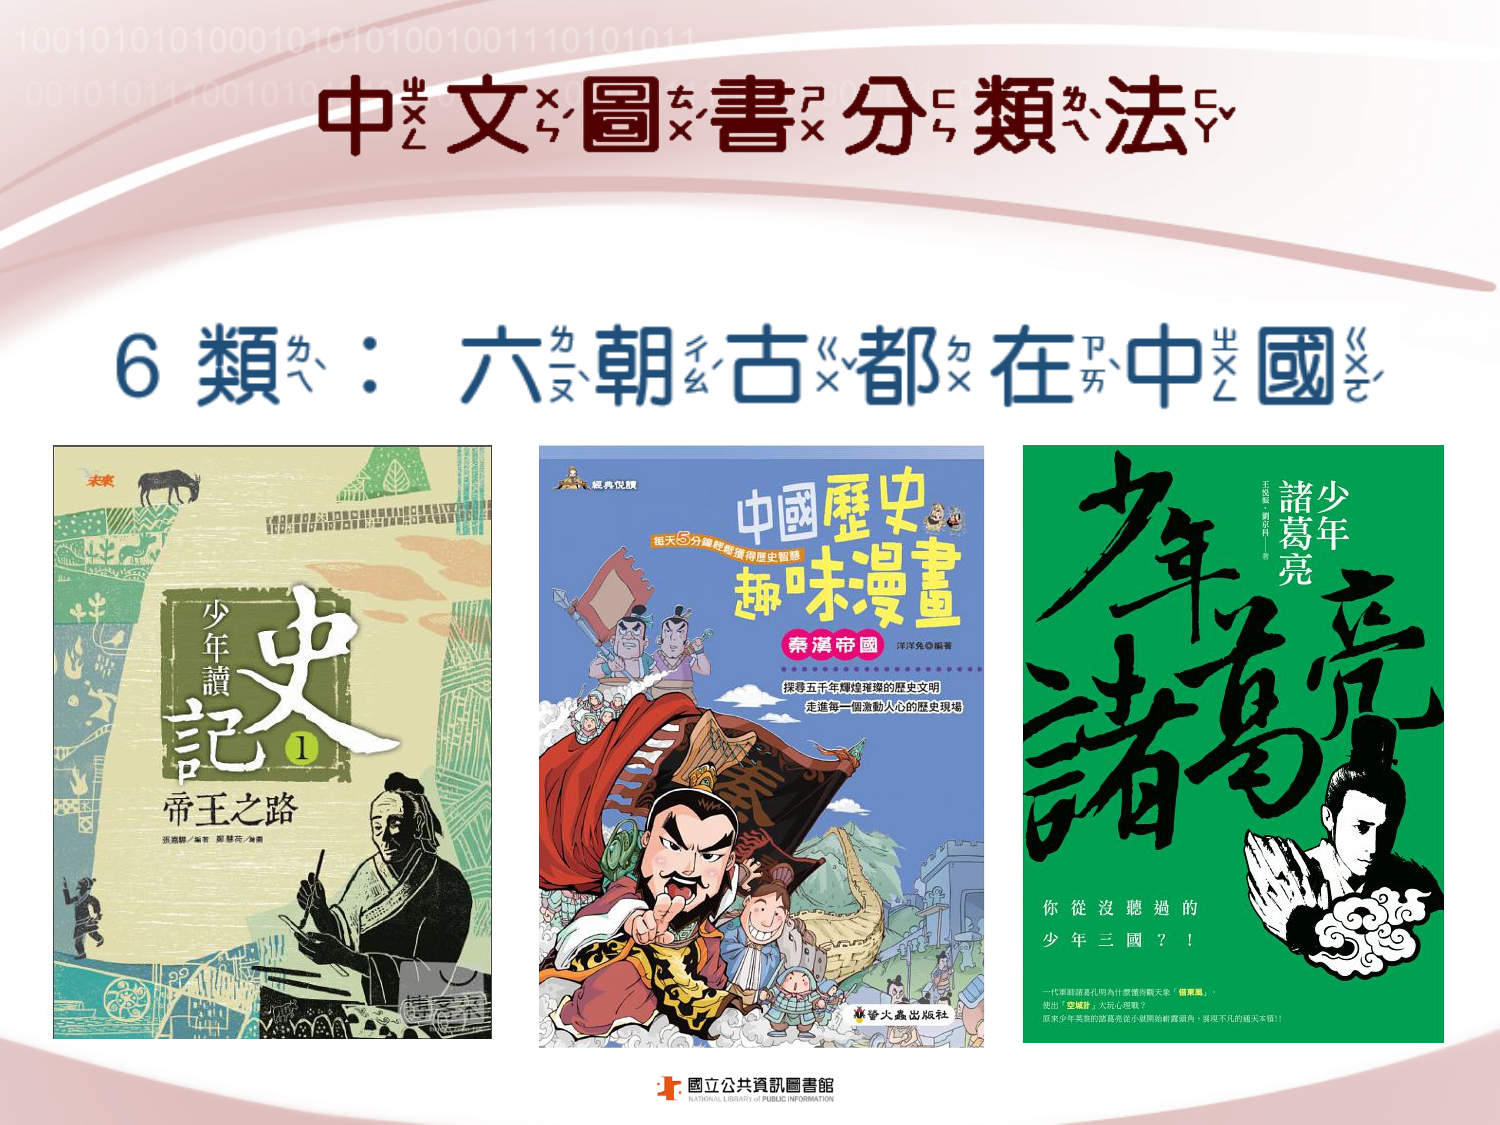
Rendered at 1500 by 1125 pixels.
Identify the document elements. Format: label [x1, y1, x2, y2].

picture [98, 302, 1400, 421]
picture [257, 35, 1290, 169]
picture [46, 445, 493, 1039]
picture [1019, 445, 1447, 1043]
picture [539, 445, 985, 1048]
